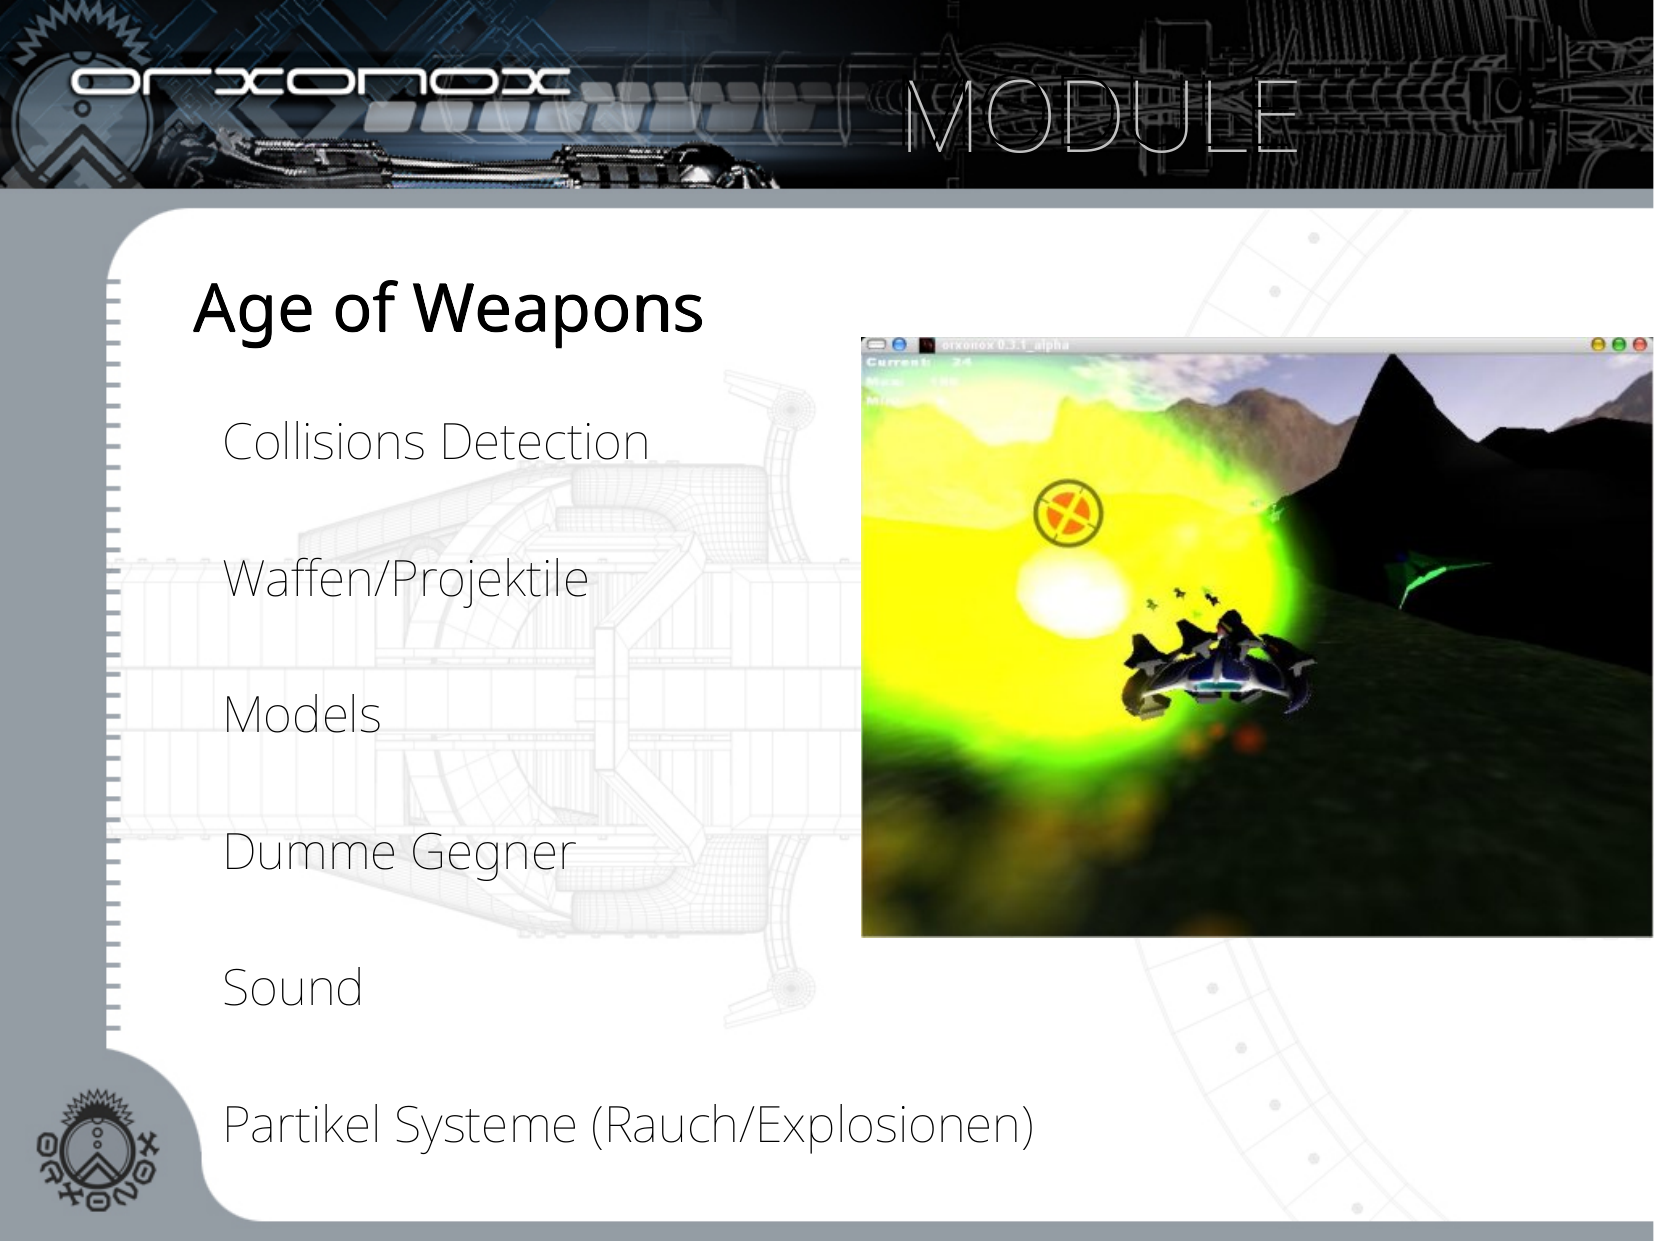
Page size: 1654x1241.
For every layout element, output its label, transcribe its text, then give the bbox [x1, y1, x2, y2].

text_box Age of Weapons [193, 260, 1501, 288]
text_box MODULE [842, 32, 1483, 156]
picture [0, 0, 1654, 1241]
text_box Collisions Detection Waffen/Projektile Models Dumme Gegner Sound Partikel Systeme (Rauch/Explosionen) [172, 398, 1448, 1008]
